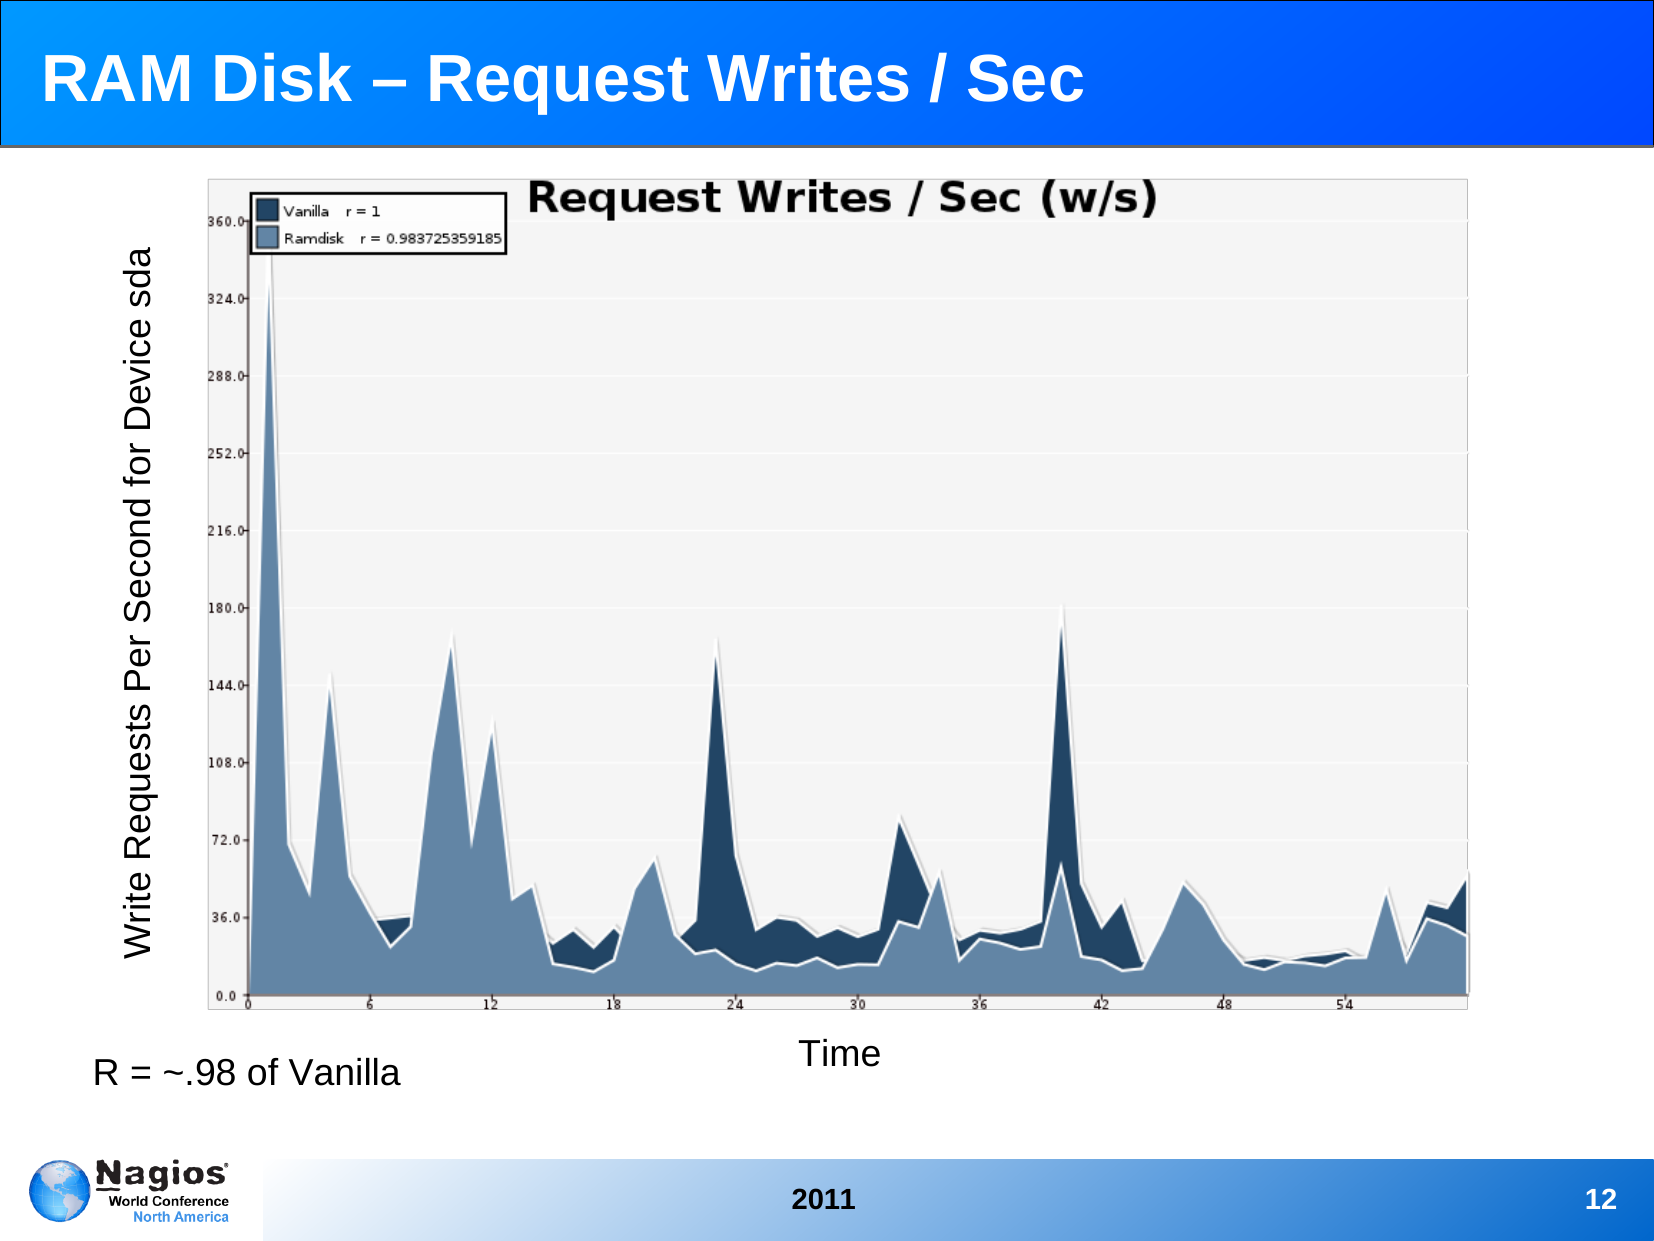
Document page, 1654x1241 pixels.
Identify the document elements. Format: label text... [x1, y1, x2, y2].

picture [29, 1159, 229, 1235]
text_box Write Requests Per Second for Device sda [108, 233, 166, 975]
title RAM Disk – Request Writes / Sec [41, 29, 1248, 127]
text_box Time [783, 1024, 897, 1082]
text_box R = ~.98 of Vanilla [77, 1044, 583, 1102]
picture [194, 165, 1482, 1024]
